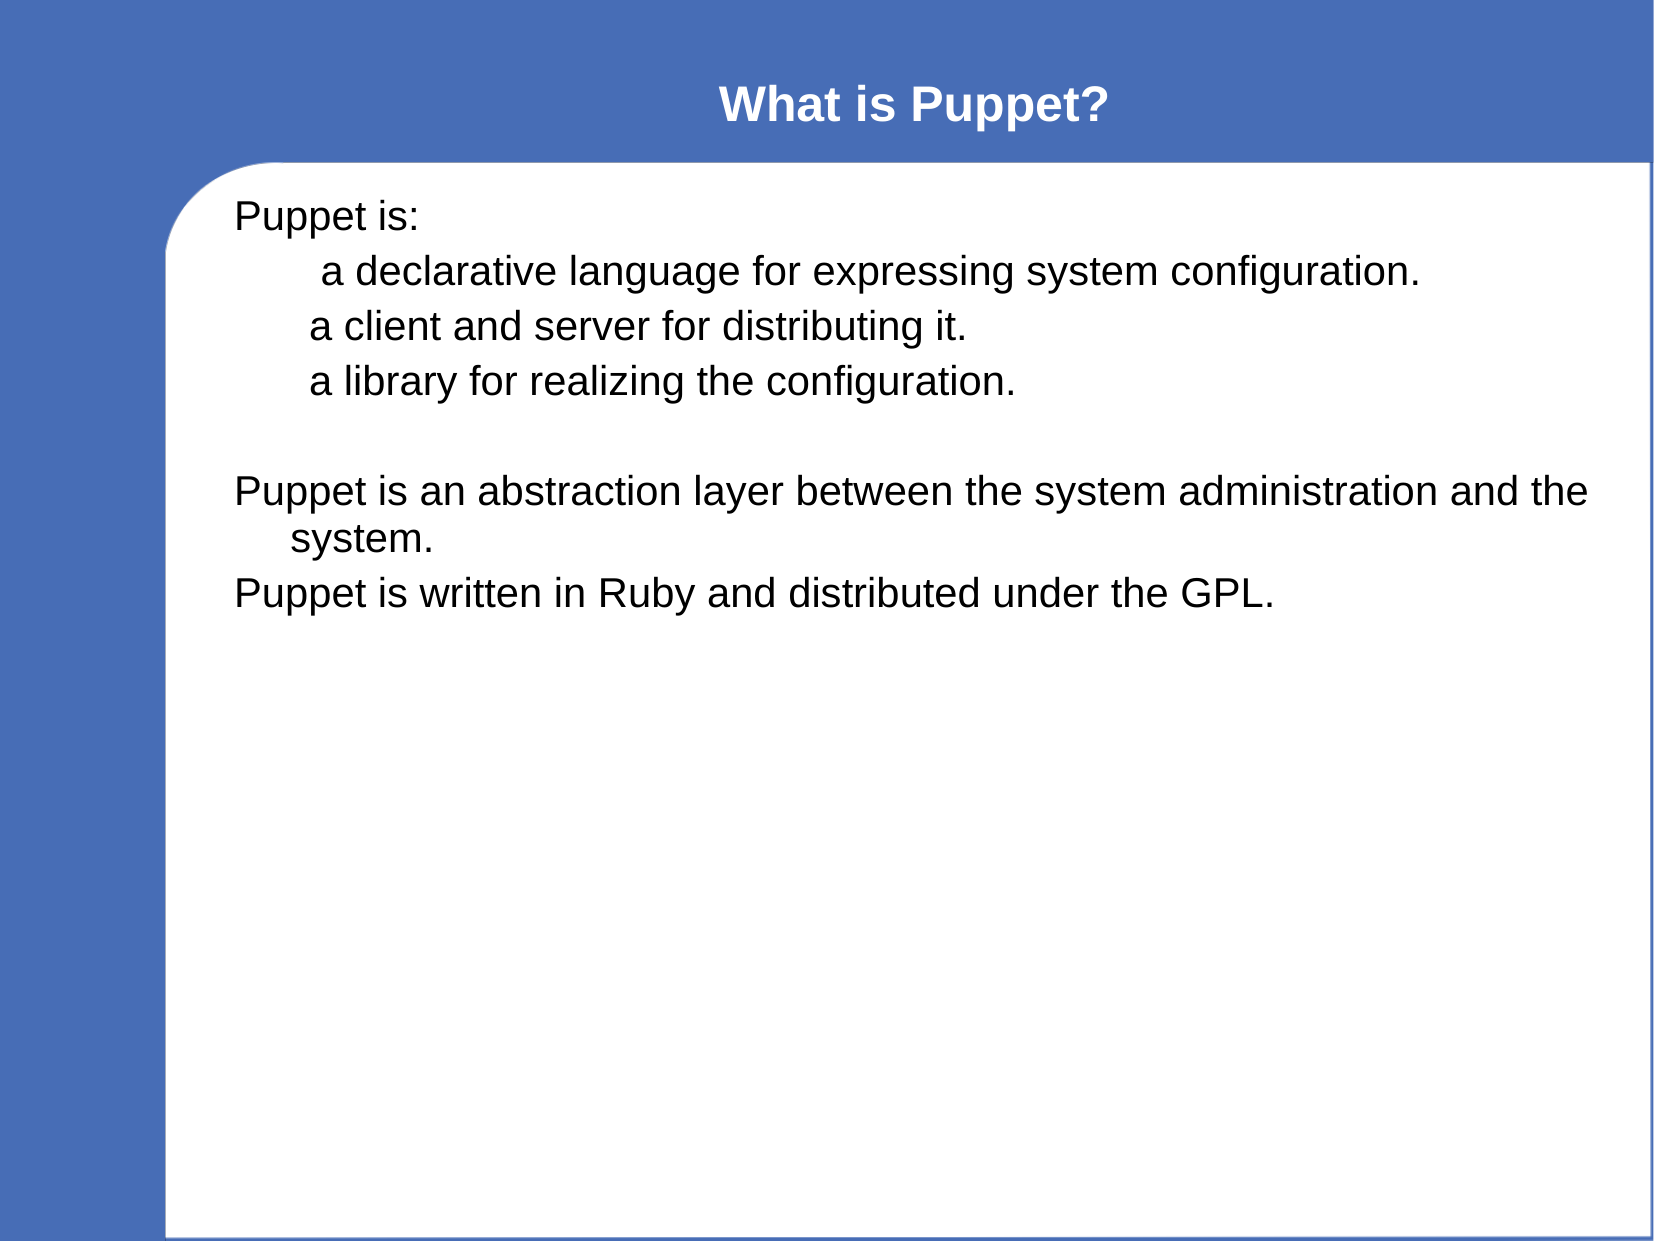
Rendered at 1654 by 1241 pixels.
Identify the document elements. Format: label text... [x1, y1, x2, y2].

title What is Puppet? [234, 27, 1595, 181]
picture [0, 0, 1654, 1241]
list Puppet is: a declarative language for expressing system configuration. a client and server for distributing it. a library for realizing the configuration. Puppet is an abstraction layer between the system administration and the system. Puppet is written in Ruby and distributed under the GPL. [234, 192, 1596, 1005]
